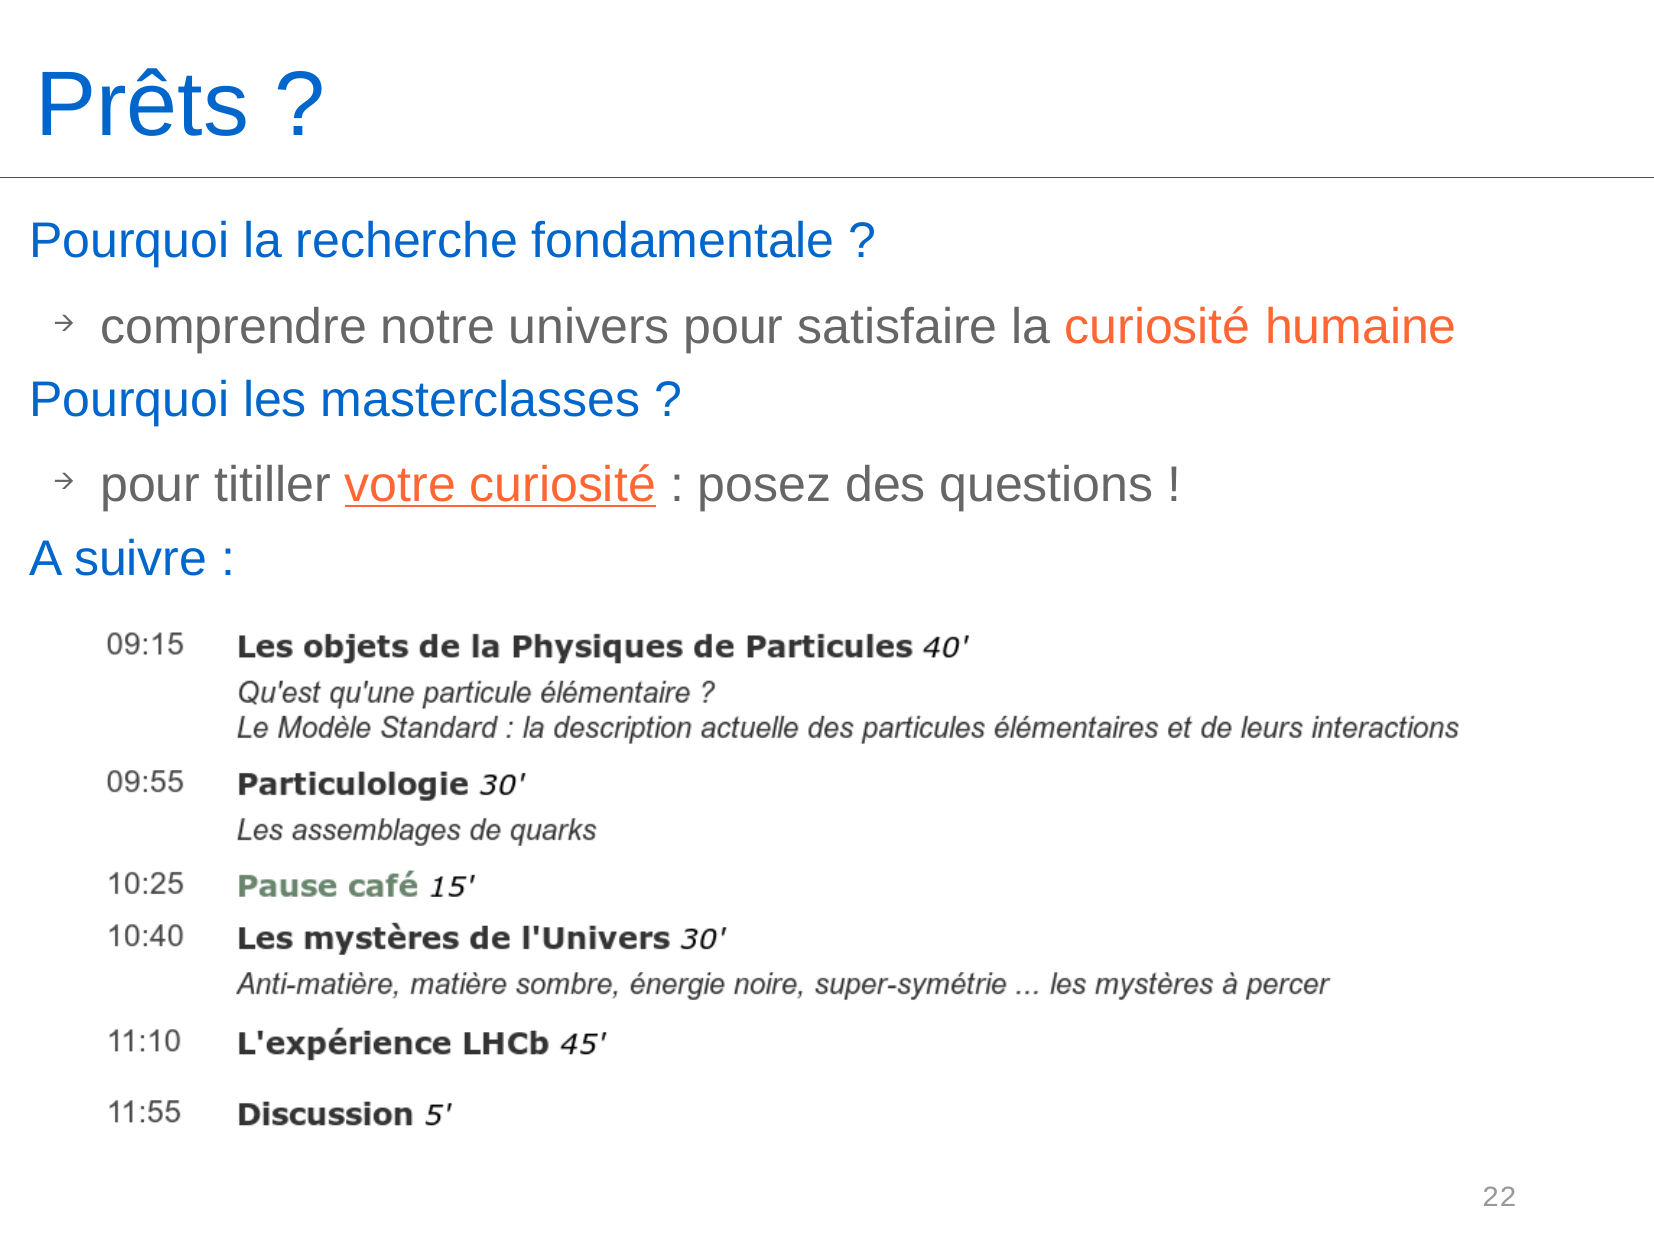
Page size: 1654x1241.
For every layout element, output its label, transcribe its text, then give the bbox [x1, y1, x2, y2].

picture [59, 624, 1512, 1075]
list Pourquoi la recherche fondamentale ? comprendre notre univers pour satisfaire la curiosité humaine Pourquoi les masterclasses ? pour titiller votre curiosité : posez des questions ! A suivre : [29, 212, 1625, 603]
title Prêts ? [35, 29, 1589, 178]
picture [59, 1080, 1512, 1143]
